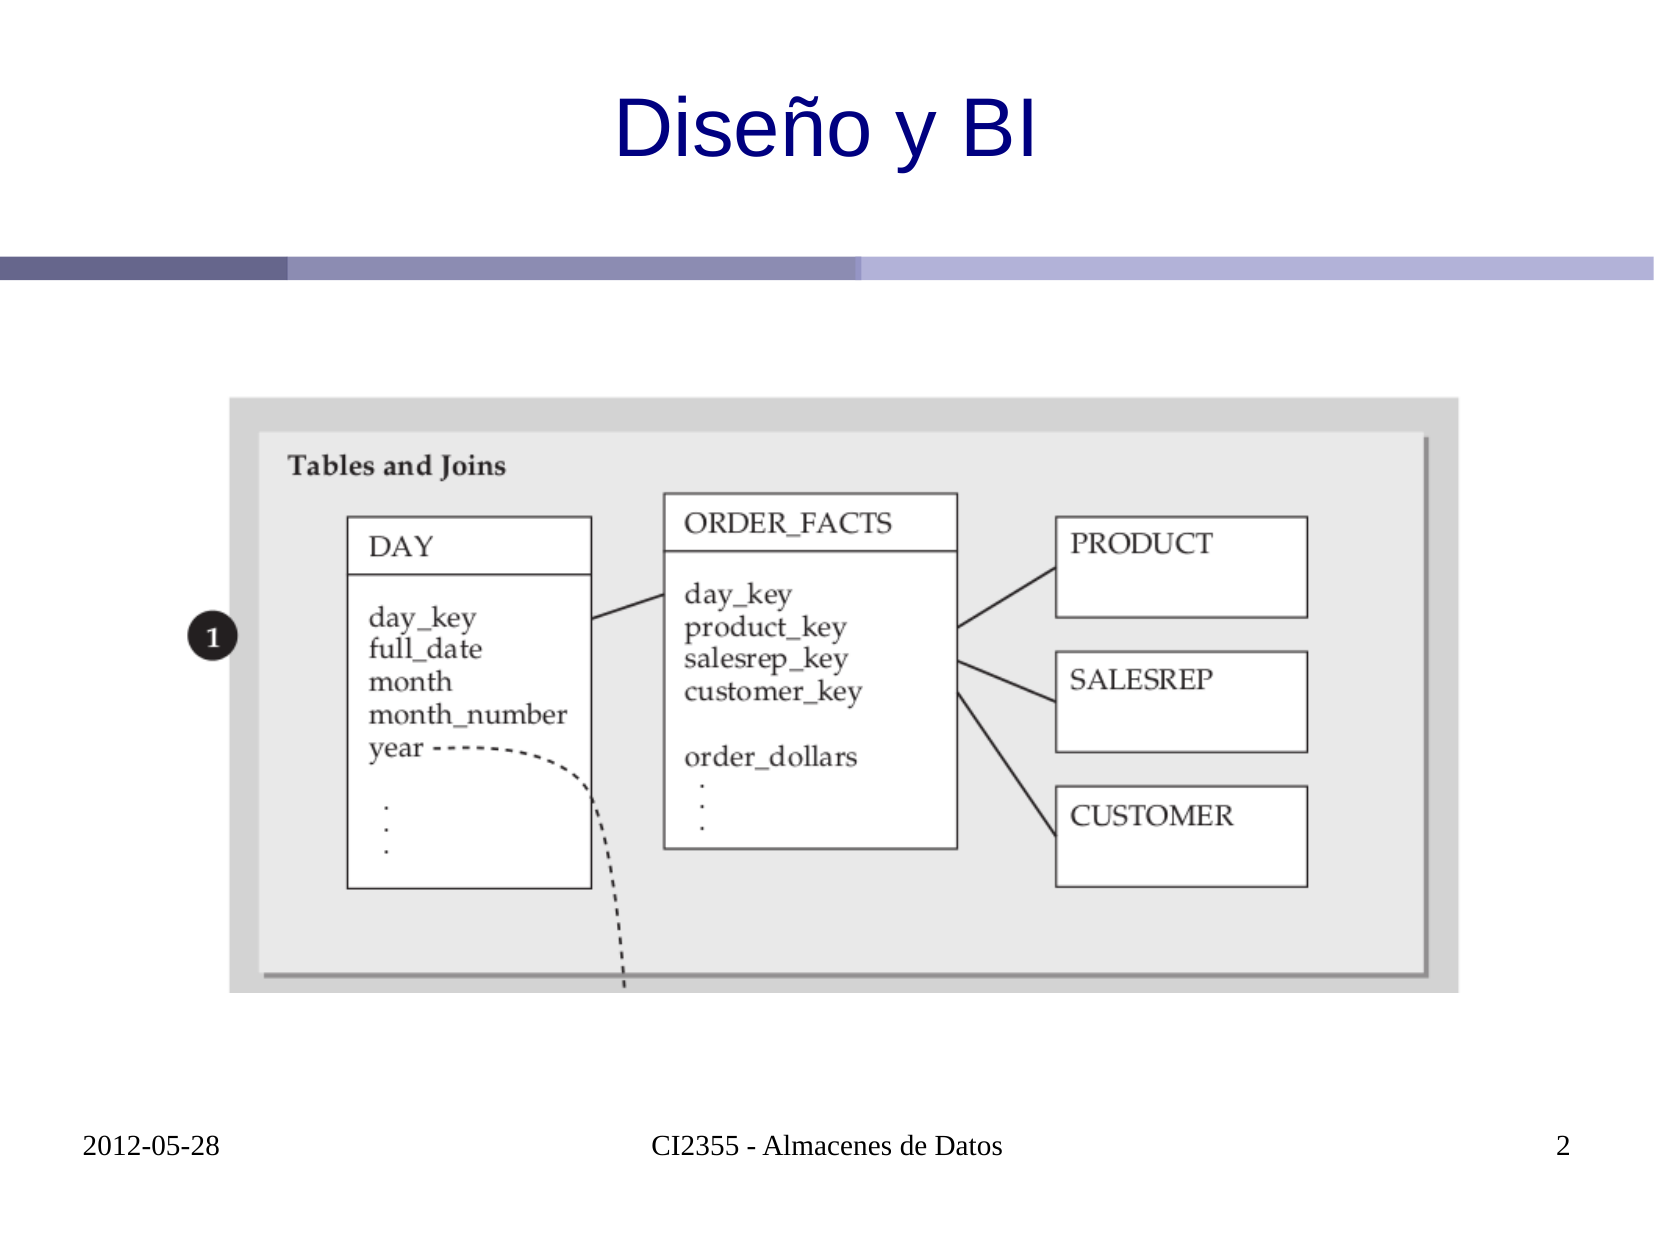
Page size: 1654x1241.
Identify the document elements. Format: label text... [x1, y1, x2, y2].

picture [172, 386, 1493, 994]
title Diseño y BI [0, 0, 1654, 257]
